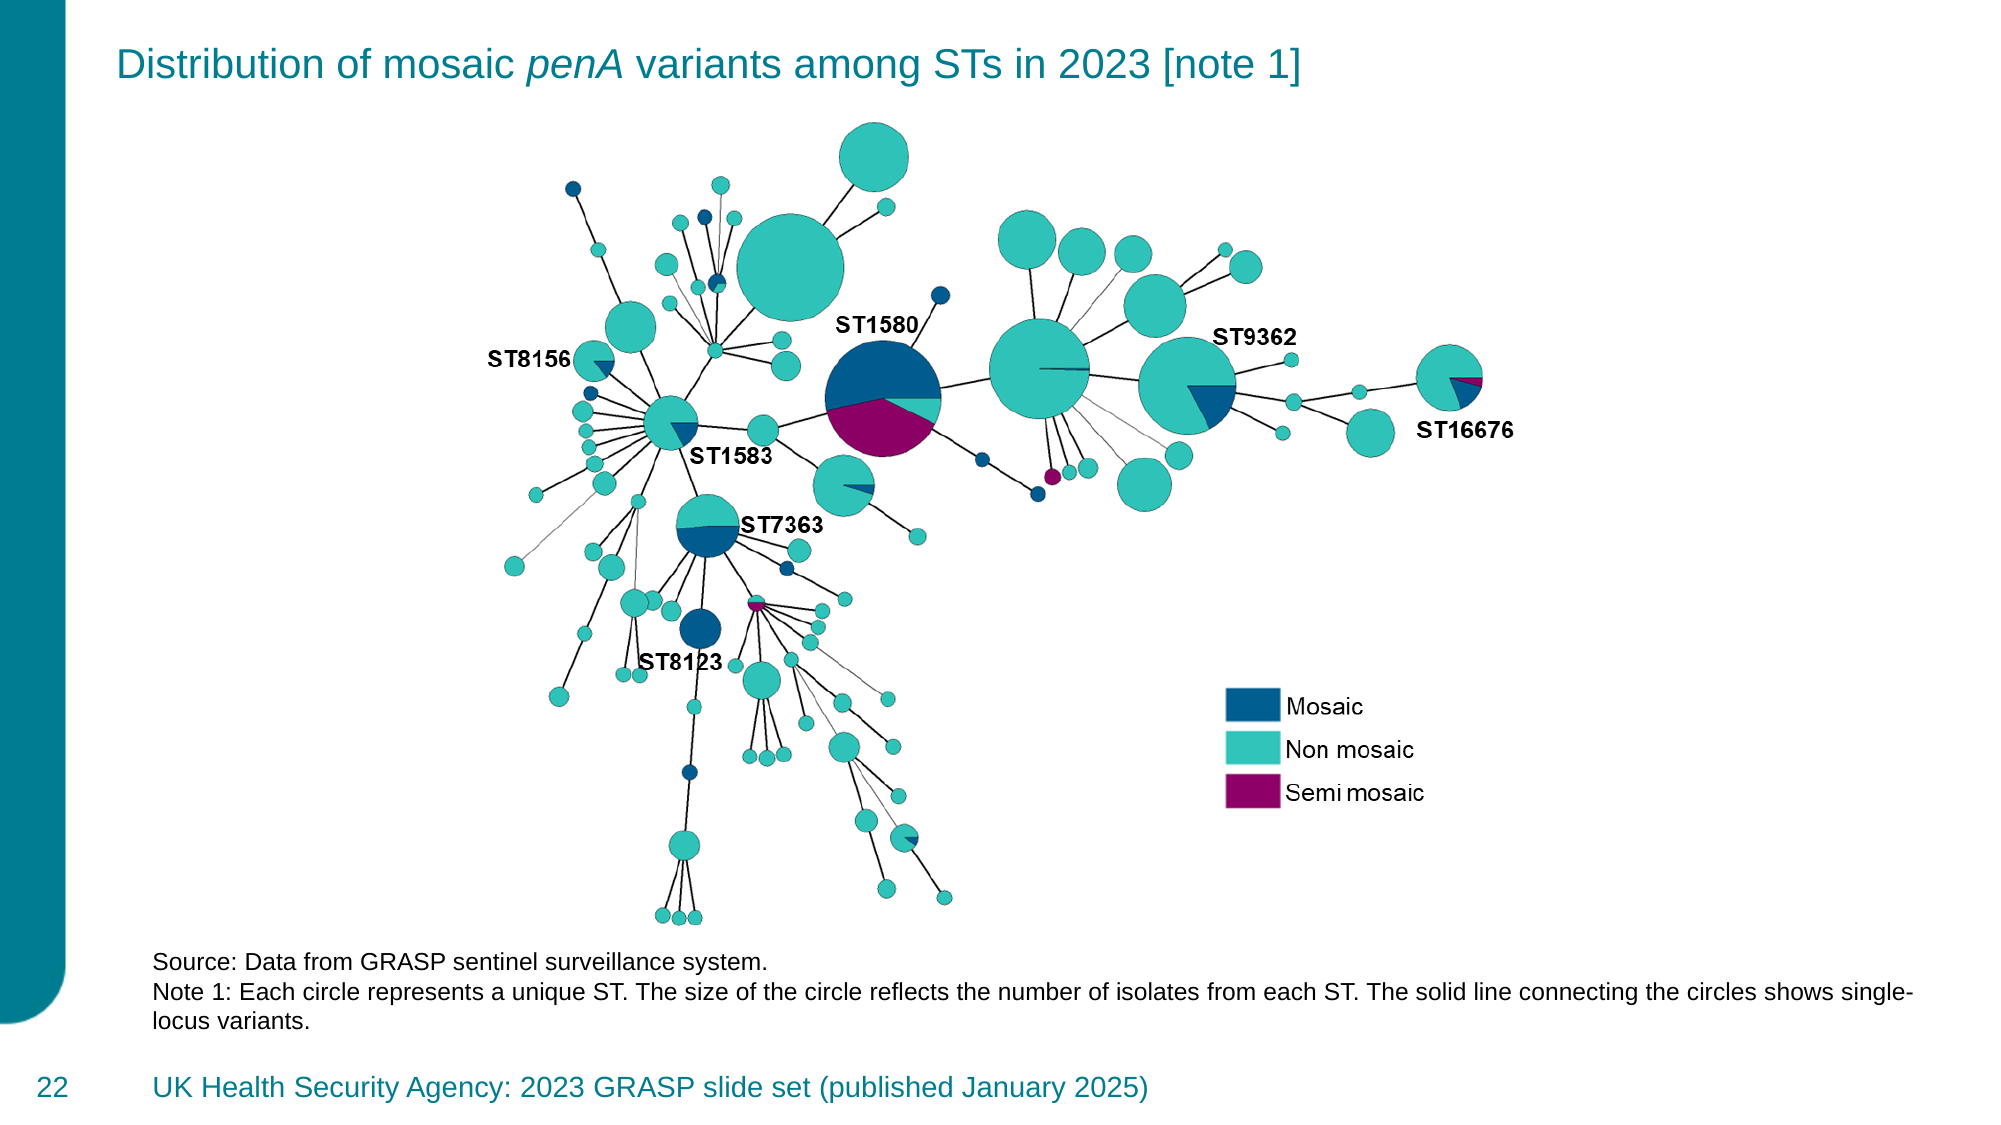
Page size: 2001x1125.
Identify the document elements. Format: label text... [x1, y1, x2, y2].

picture [471, 109, 1529, 938]
list Source: Data from GRASP sentinel surveillance system. Note 1: Each circle represents a unique ST. The size of the circle reflects the number of isolates from each ST. The solid line connecting the circles shows single-locus variants. [137, 938, 1963, 1044]
text_box UK Health Security Agency: 2023 GRASP slide set (published January 2025) [137, 1056, 1780, 1116]
title Distribution of mosaic penA variants among STs in 2023 [note 1] [101, 29, 1926, 90]
text_box [21, 1056, 120, 1117]
